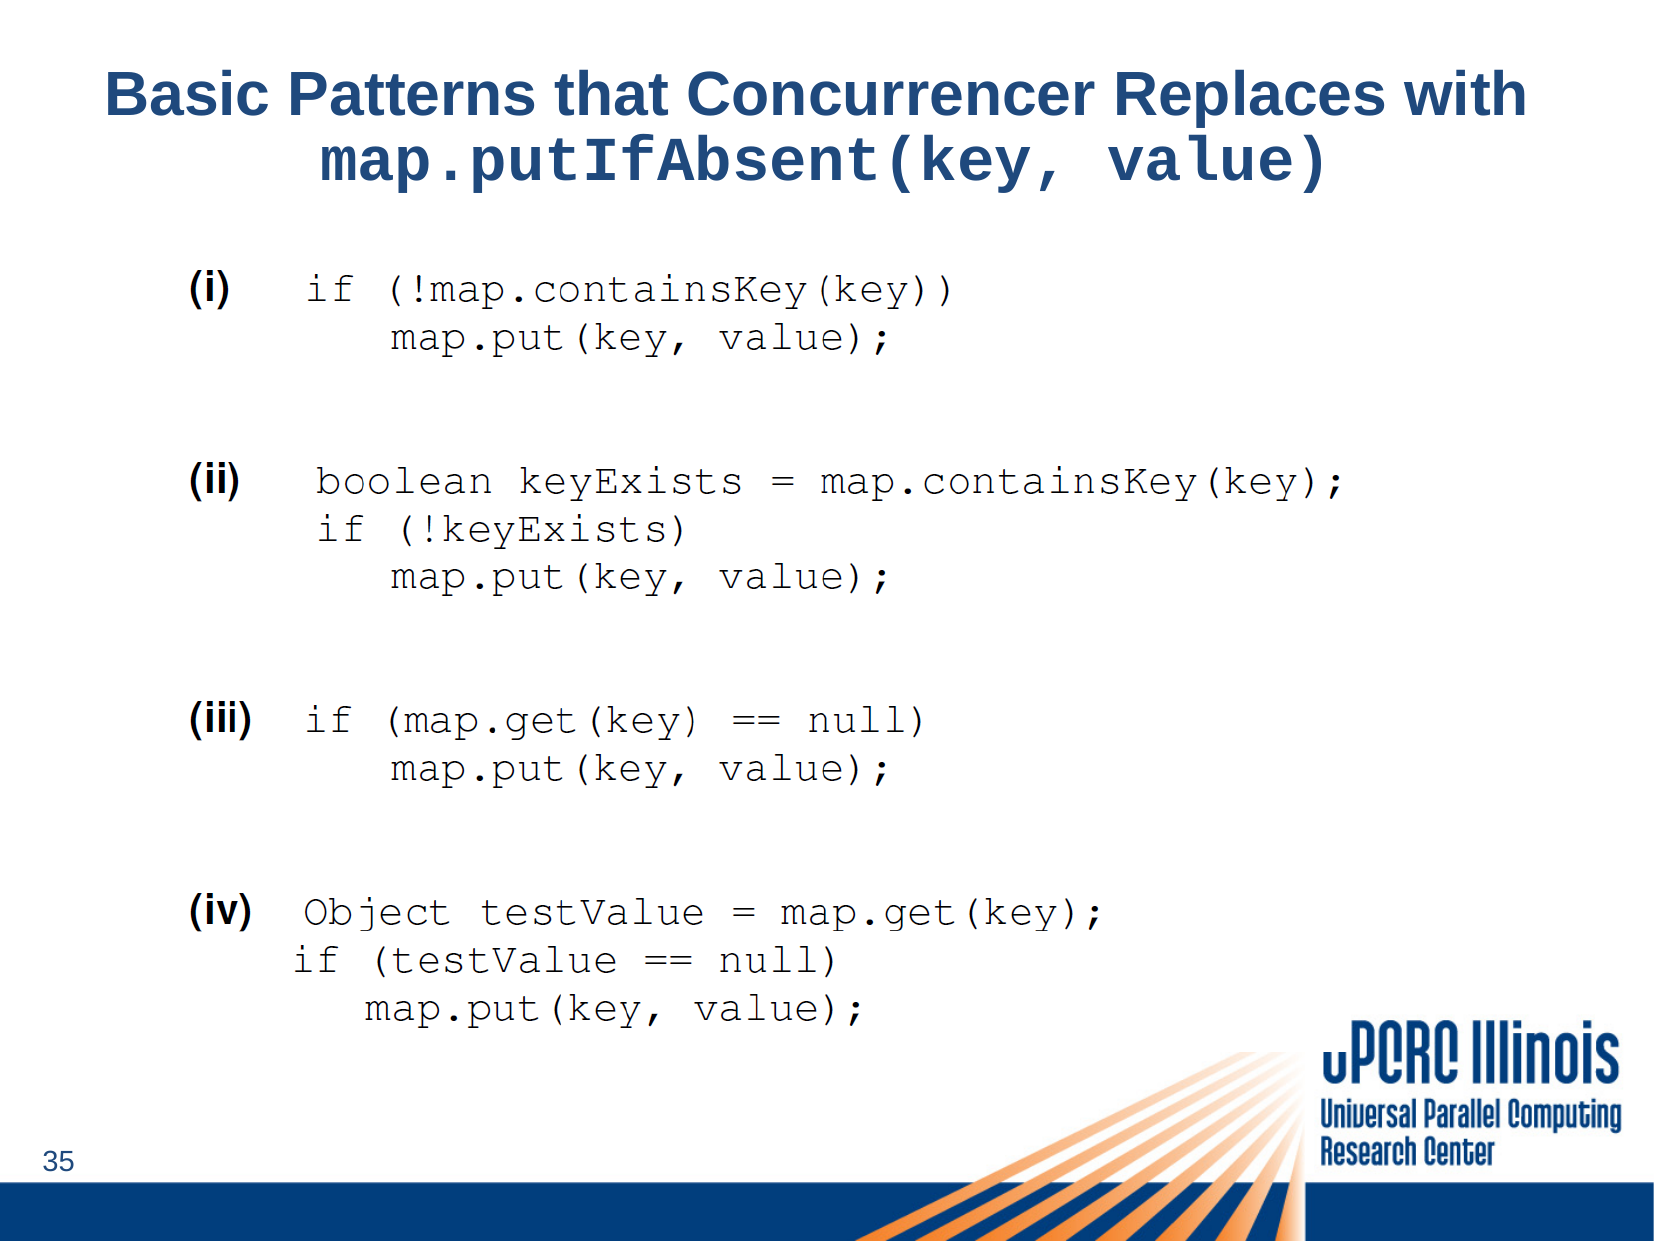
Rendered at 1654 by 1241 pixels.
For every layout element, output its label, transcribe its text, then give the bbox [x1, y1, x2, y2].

picture [0, 262, 1654, 1241]
title Basic Patterns that Concurrencer Replaces with map.putIfAbsent(key, value) [82, 0, 1570, 267]
